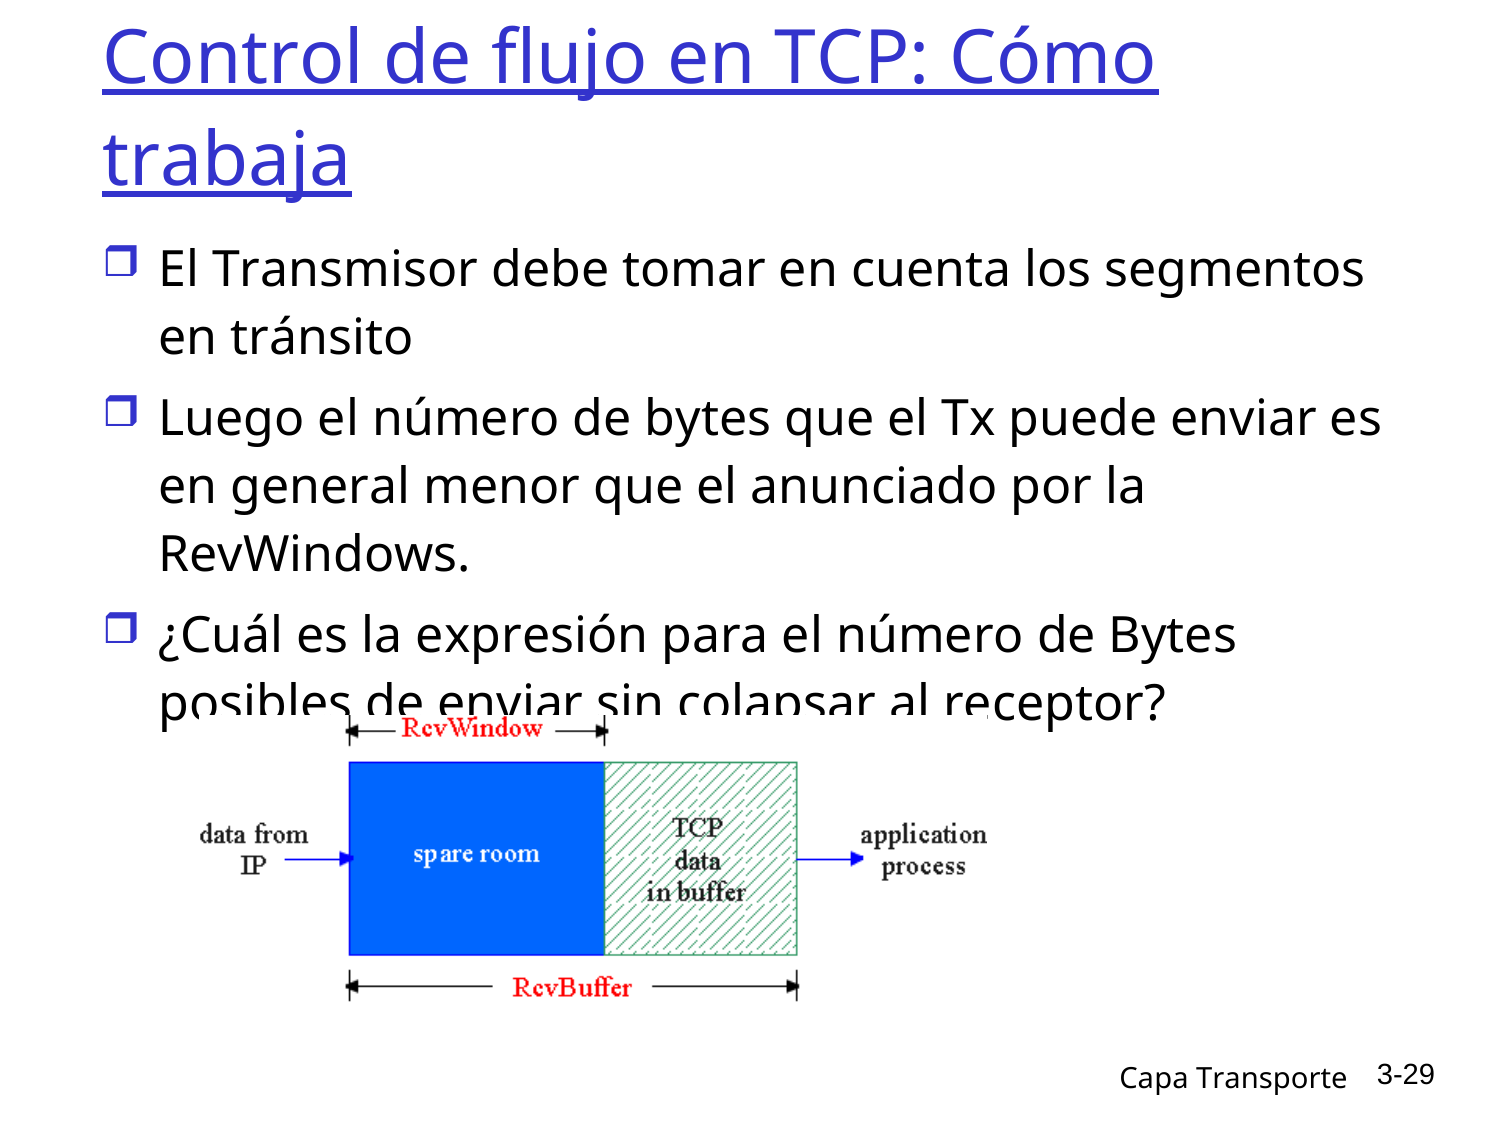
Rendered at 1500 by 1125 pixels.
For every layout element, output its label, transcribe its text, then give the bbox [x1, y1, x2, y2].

title Control de flujo en TCP: Cómo trabaja [87, 10, 1426, 201]
list El Transmisor debe tomar en cuenta los segmentos en tránsito Luego el número de bytes que el Tx puede enviar es en general menor que el anunciado por la RevWindows. ¿Cuál es la expresión para el número de Bytes posibles de enviar sin colapsar al receptor? [87, 224, 1426, 983]
picture [199, 715, 987, 1003]
